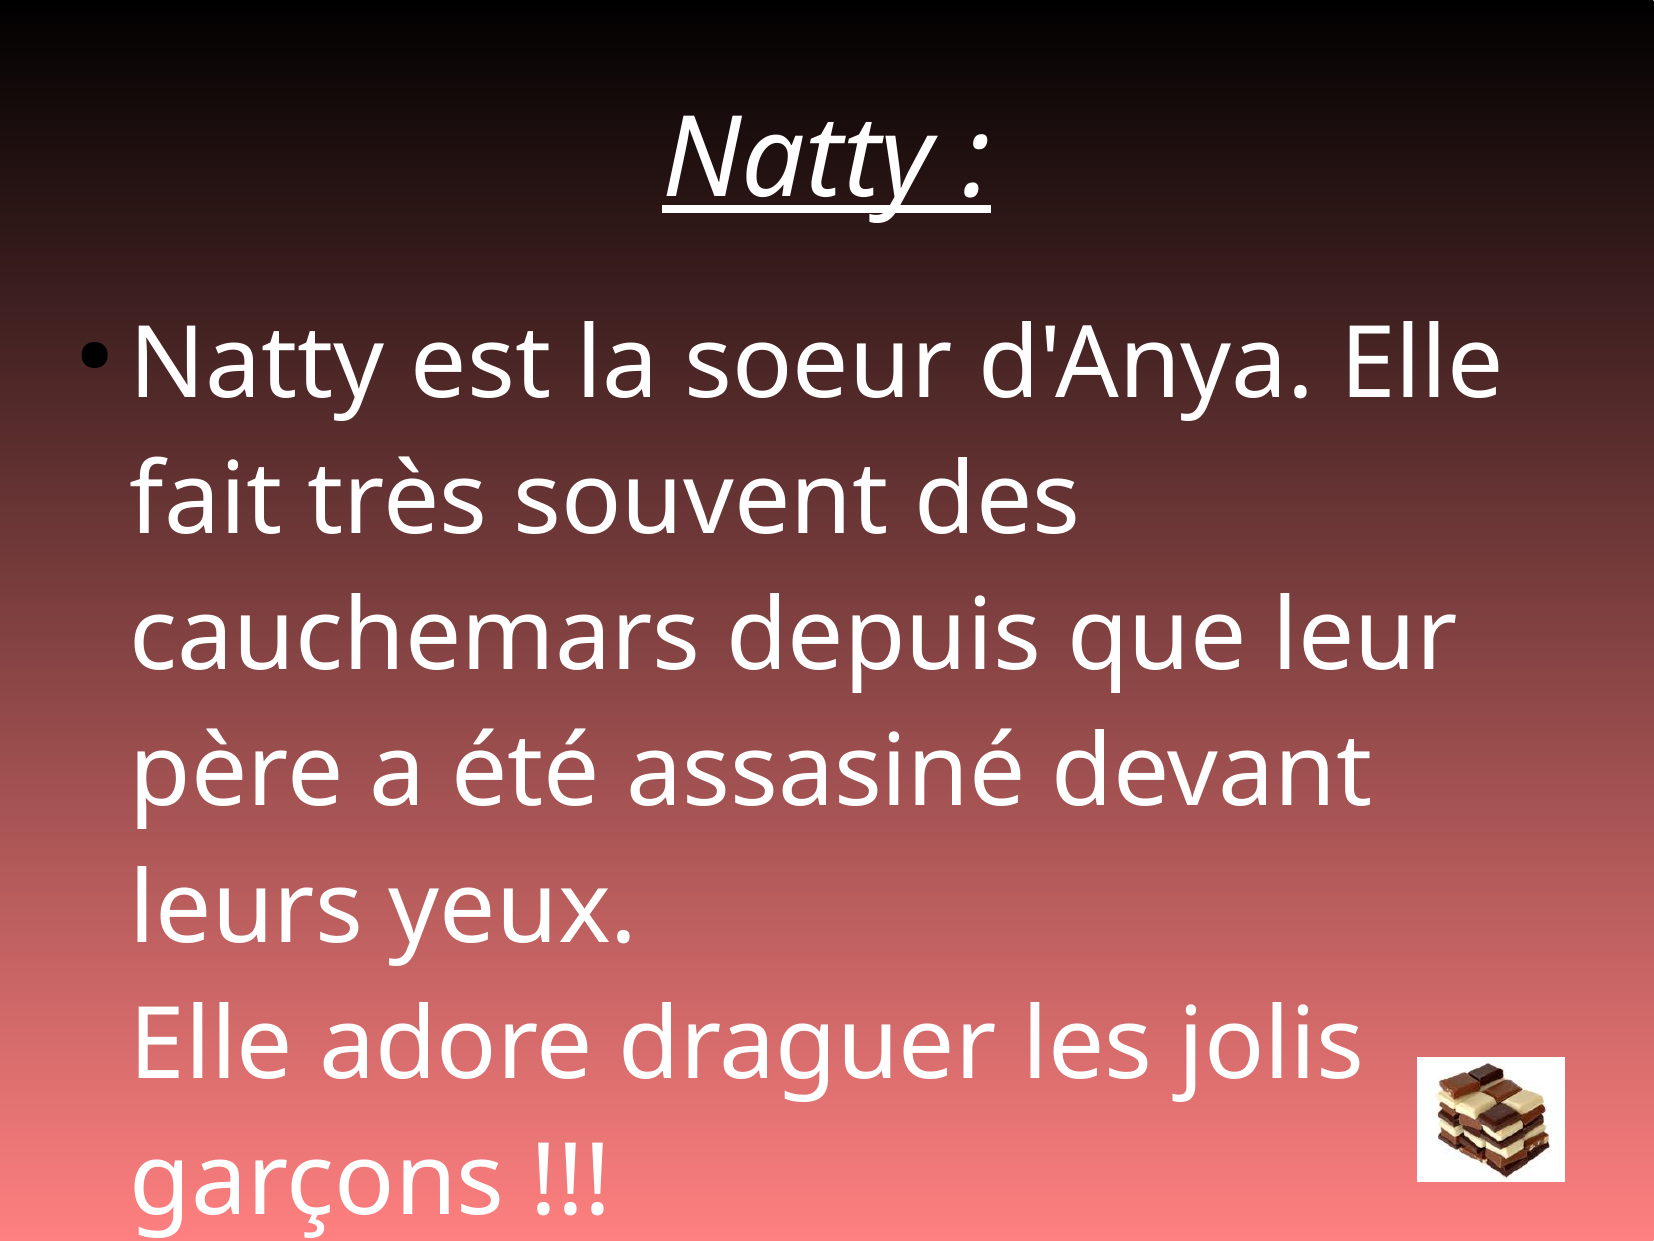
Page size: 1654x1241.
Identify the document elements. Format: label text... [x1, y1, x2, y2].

title Natty : [82, 49, 1571, 257]
list Natty est la soeur d'Anya. Elle fait très souvent des cauchemars depuis que leur père a été assasiné devant leurs yeux. Elle adore draguer les jolis garçons !!! [59, 290, 1572, 1109]
picture [1417, 1057, 1565, 1182]
